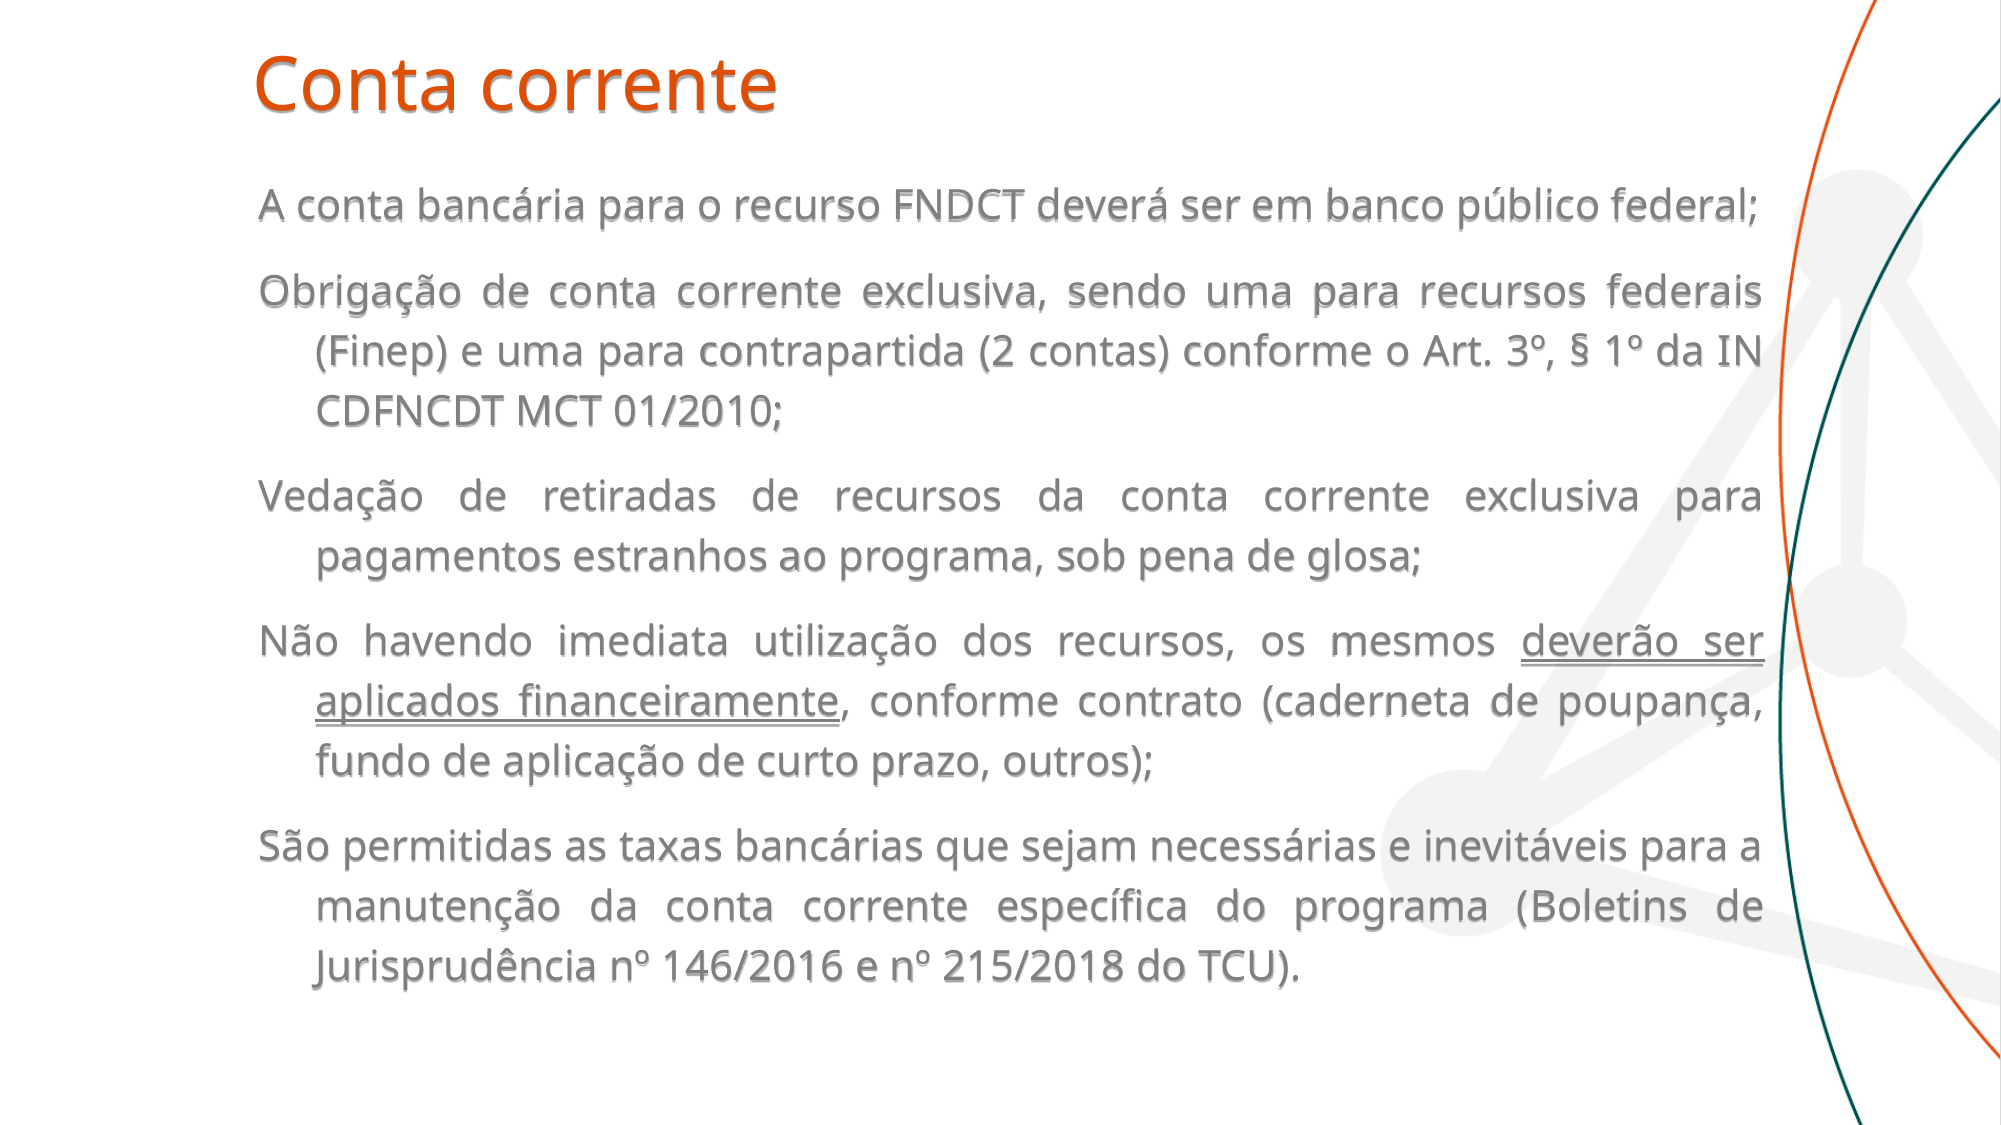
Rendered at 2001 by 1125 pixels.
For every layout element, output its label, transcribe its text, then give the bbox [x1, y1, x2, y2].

text_box A conta bancária para o recurso FNDCT deverá ser em banco público federal; Obrigação de conta corrente exclusiva, sendo uma para recursos federais (Finep) e uma para contrapartida (2 contas) conforme o Art. 3º, § 1º da IN CDFNCDT MCT 01/2010; Vedação de retiradas de recursos da conta corrente exclusiva para pagamentos estranhos ao programa, sob pena de glosa; Não havendo imediata utilização dos recursos, os mesmos deverão ser aplicados financeiramente, conforme contrato (caderneta de poupança, fundo de aplicação de curto prazo, outros); São permitidas as taxas bancárias que sejam necessárias e inevitáveis para a manutenção da conta corrente específica do programa (Boletins de Jurisprudência nº 146/2016 e nº 215/2018 do TCU). [244, 160, 1780, 1024]
text_box Conta corrente [237, 27, 1250, 138]
